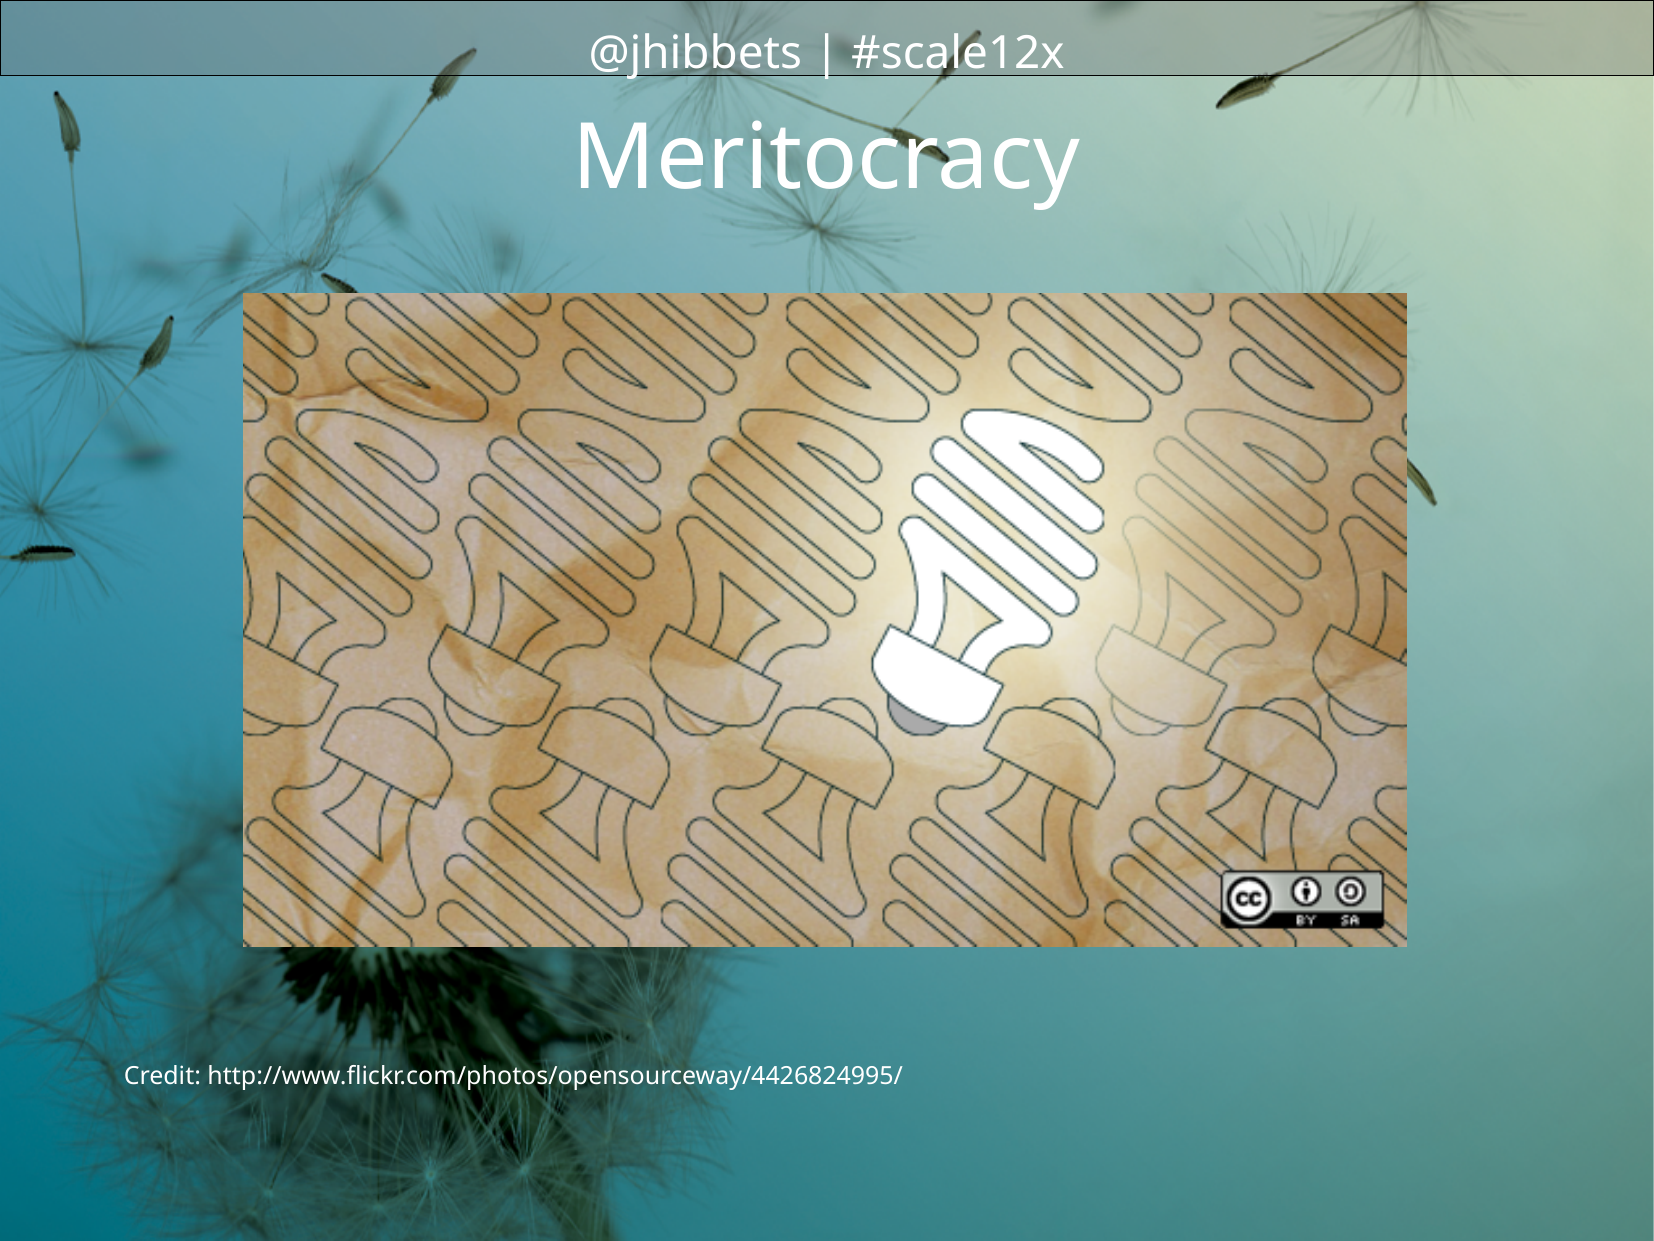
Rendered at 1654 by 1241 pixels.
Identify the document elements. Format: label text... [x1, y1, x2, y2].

text_box Credit: http://www.flickr.com/photos/opensourceway/4426824995/ [109, 1050, 934, 1094]
picture [0, 76, 1654, 1241]
title Meritocracy [82, 49, 1571, 257]
